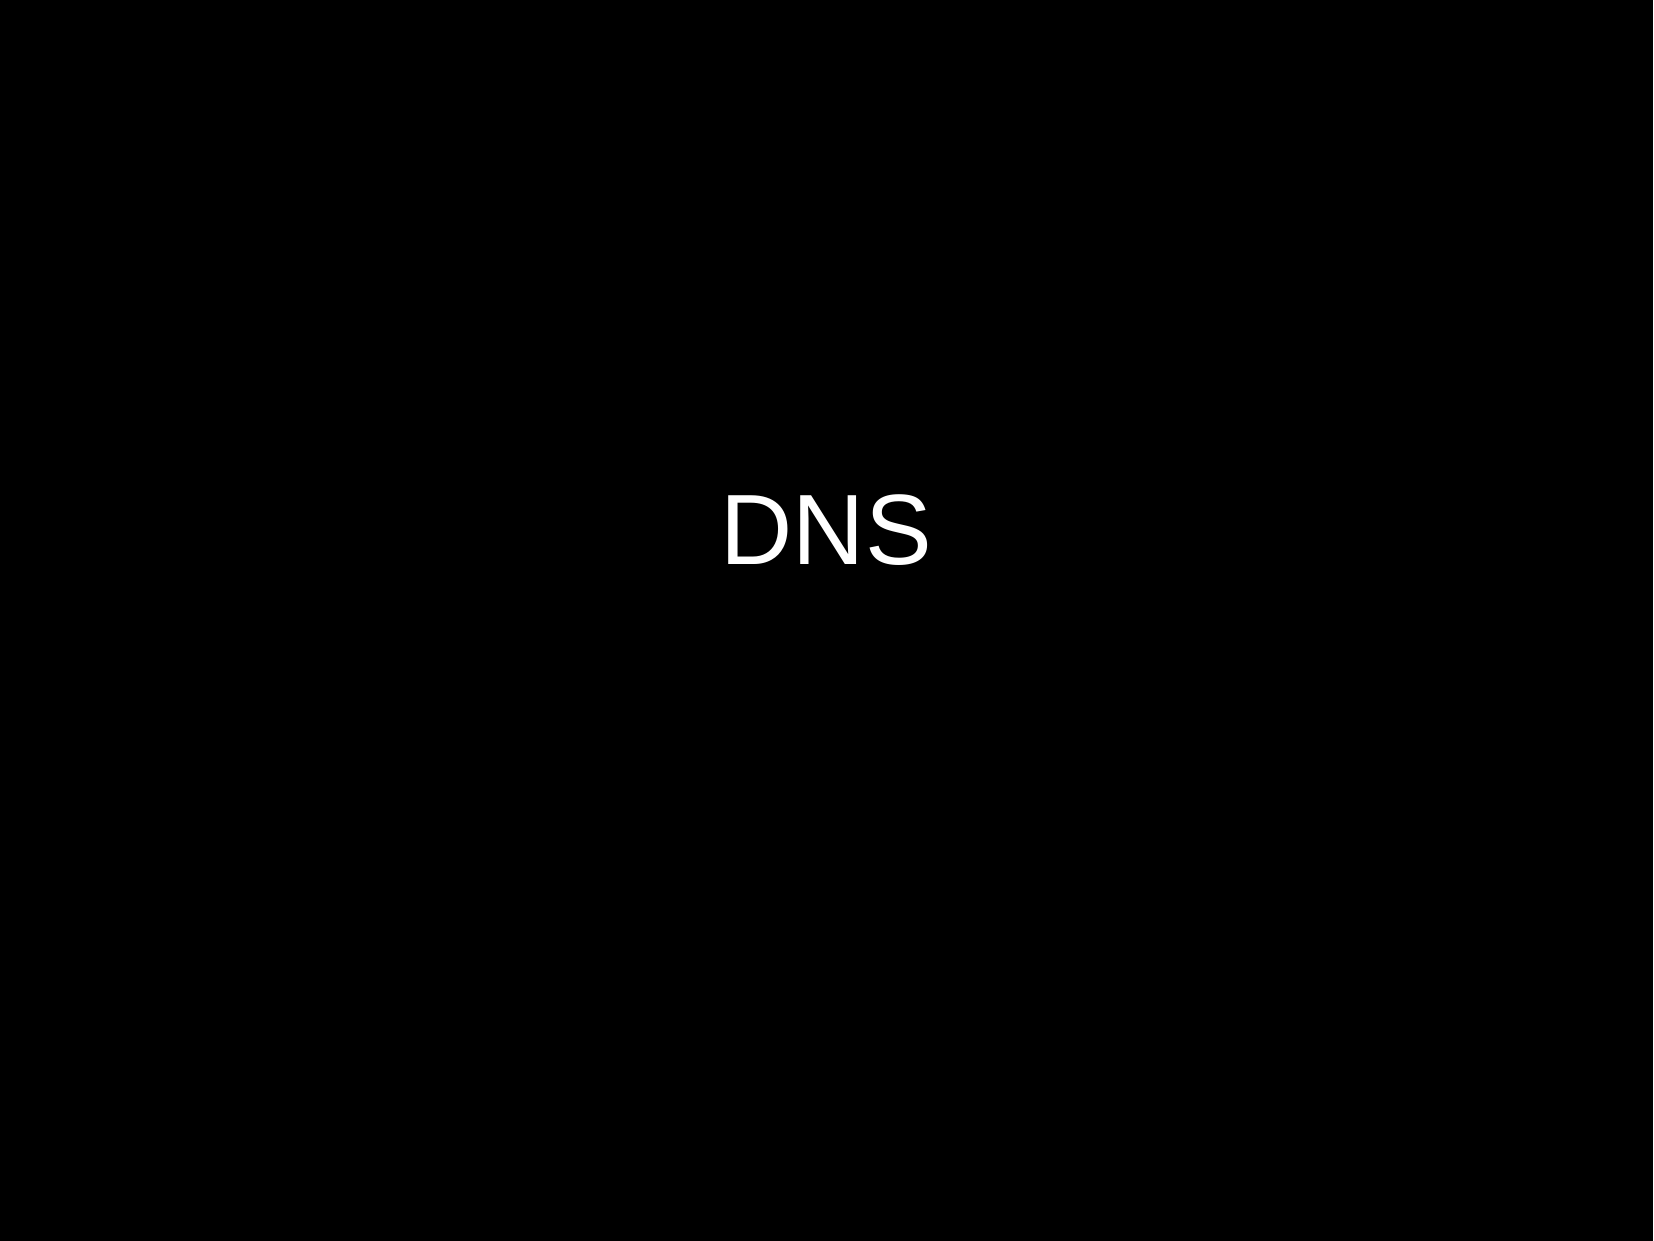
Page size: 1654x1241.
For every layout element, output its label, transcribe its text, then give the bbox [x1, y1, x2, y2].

subtitle DNS [82, 49, 1571, 1010]
